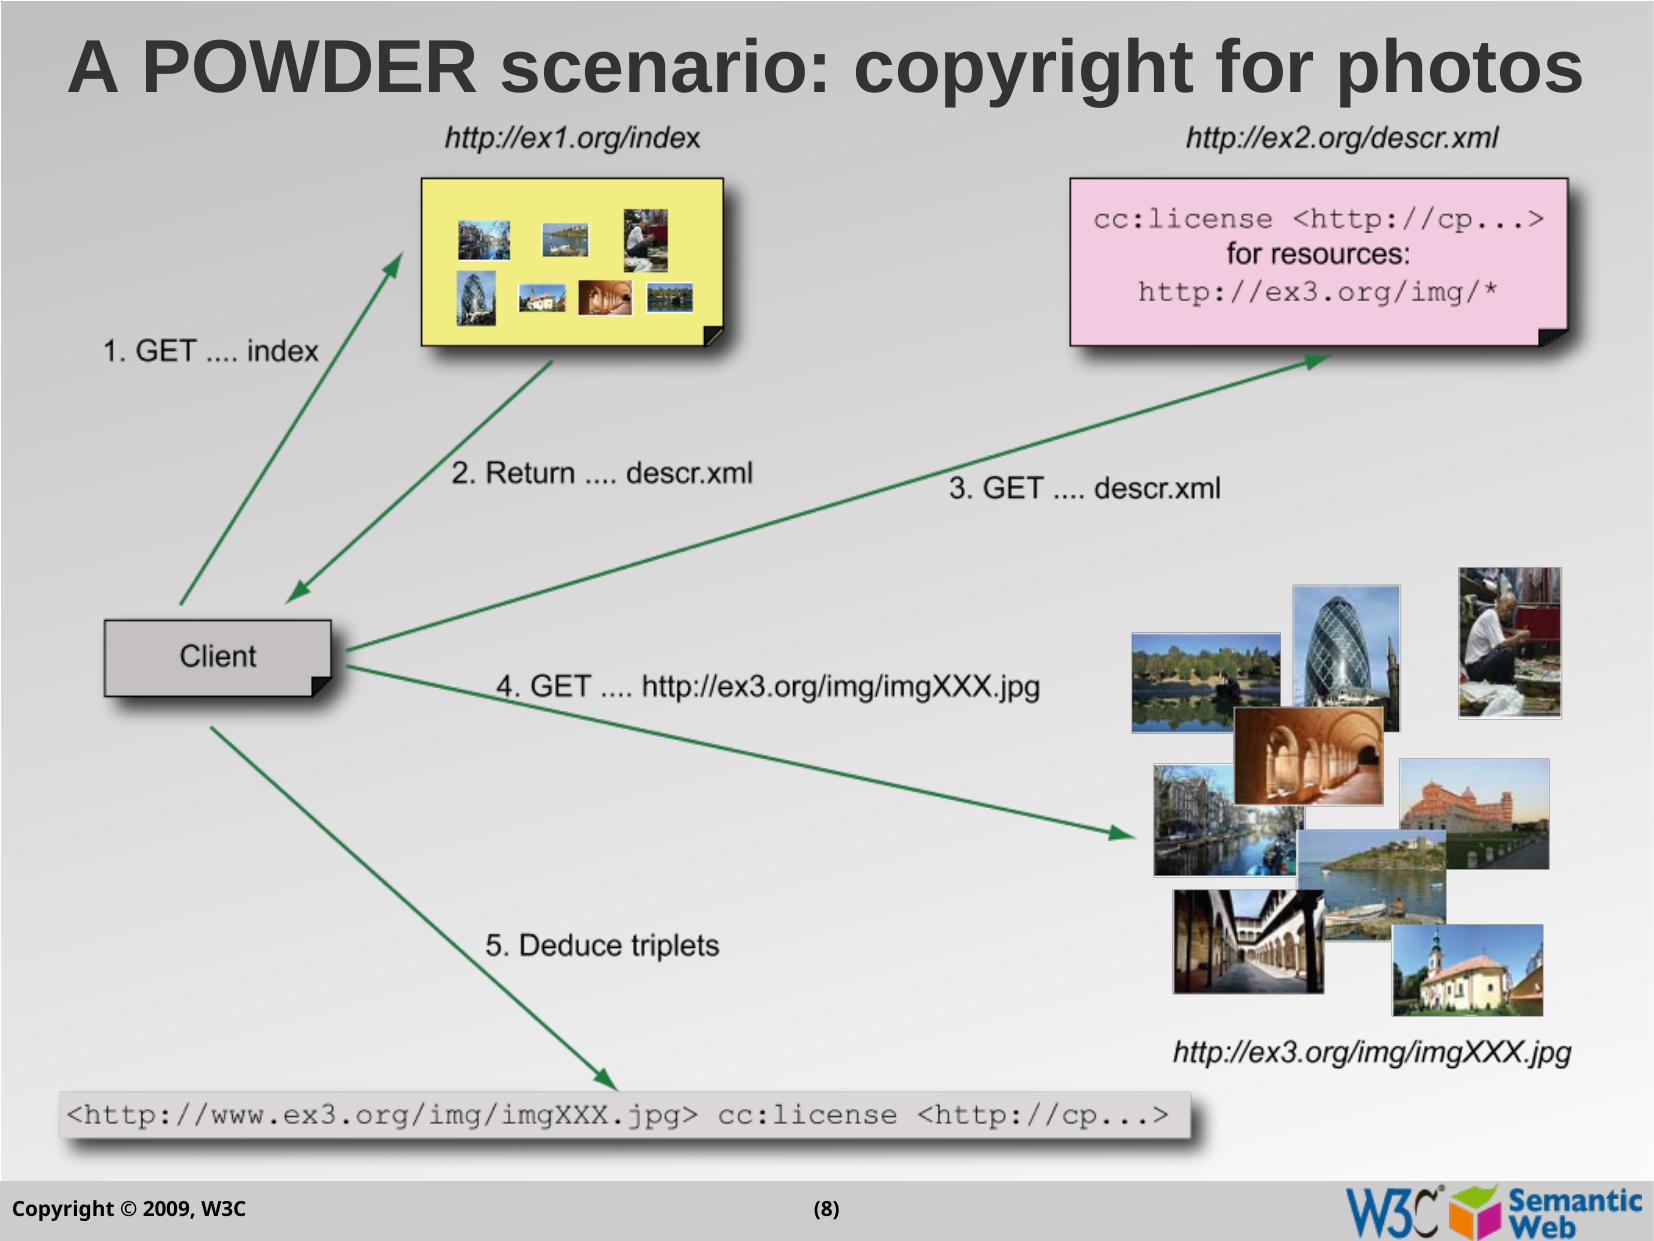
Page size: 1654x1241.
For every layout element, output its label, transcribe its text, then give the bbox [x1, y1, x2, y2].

picture [1, 121, 1654, 1241]
picture [1, 1, 1654, 5]
title A POWDER scenario: copyright for photos [0, 5, 1654, 125]
